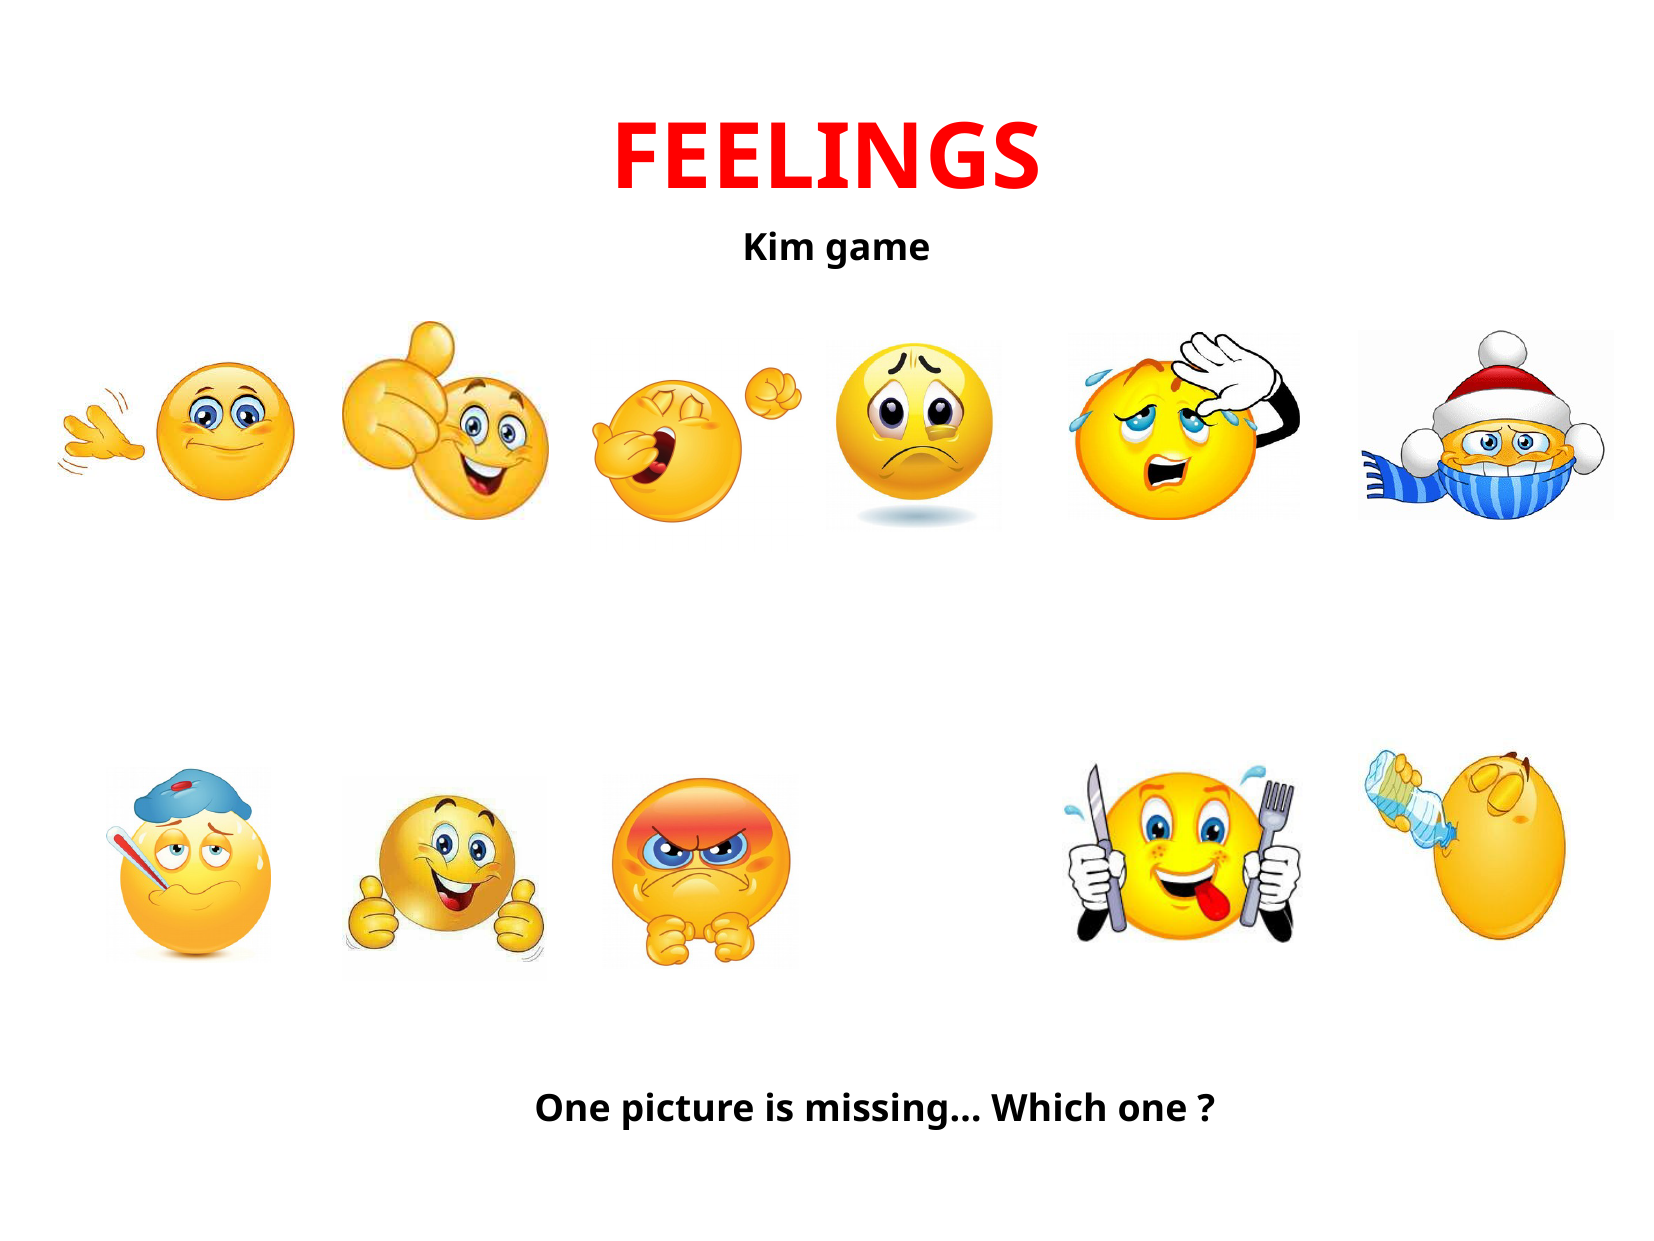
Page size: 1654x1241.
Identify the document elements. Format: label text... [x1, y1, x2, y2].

text_box One picture is missing… Which one ? [519, 1073, 1323, 1182]
picture [57, 354, 296, 508]
picture [590, 338, 804, 552]
title FEELINGS [82, 49, 1571, 257]
picture [1358, 738, 1571, 951]
picture [1358, 330, 1614, 520]
picture [1062, 760, 1304, 945]
text_box Kim game [649, 212, 1087, 274]
picture [826, 340, 1002, 532]
picture [106, 767, 271, 963]
picture [602, 774, 799, 969]
picture [342, 776, 547, 981]
picture [1068, 332, 1300, 520]
picture [342, 321, 549, 520]
